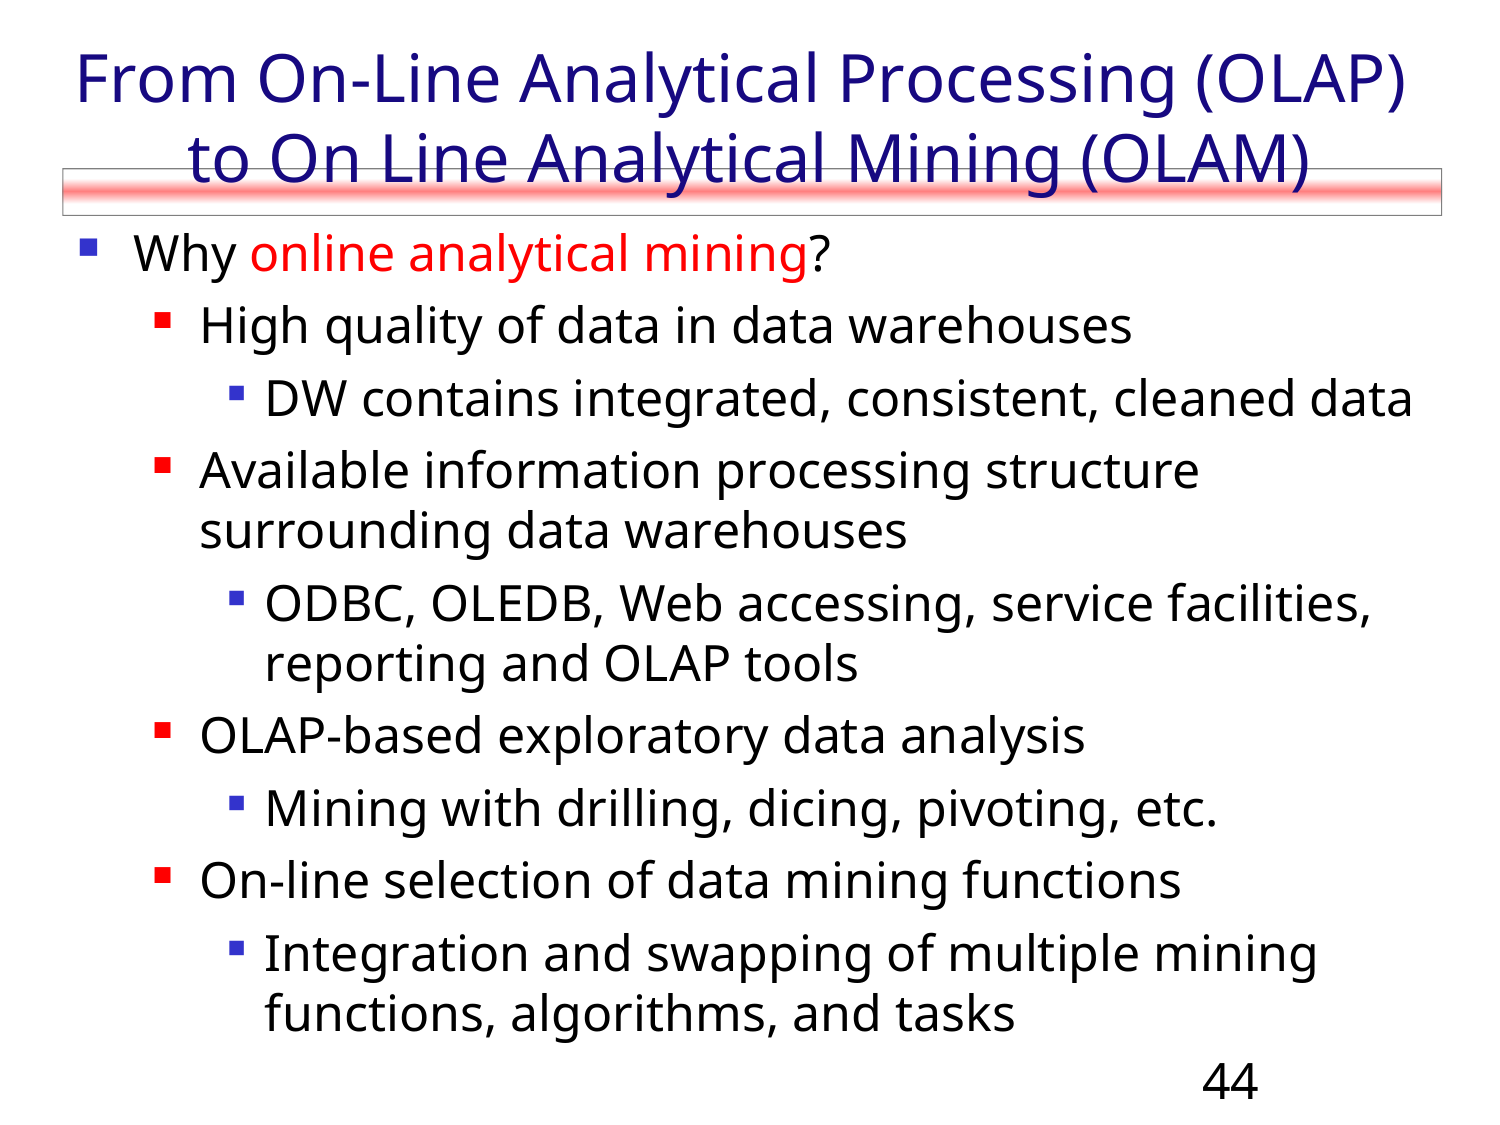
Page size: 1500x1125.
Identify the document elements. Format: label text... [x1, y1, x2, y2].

title From On-Line Analytical Processing (OLAP) to On Line Analytical Mining (OLAM) [0, 28, 1500, 204]
list Why online analytical mining? High quality of data in data warehouses DW contains integrated, consistent, cleaned data Available information processing structure surrounding data warehouses ODBC, OLEDB, Web accessing, service facilities, reporting and OLAP tools OLAP-based exploratory data analysis Mining with drilling, dicing, pivoting, etc. On-line selection of data mining functions Integration and swapping of multiple mining functions, algorithms, and tasks [62, 213, 1438, 1109]
text_box <number> [1187, 1050, 1500, 1125]
